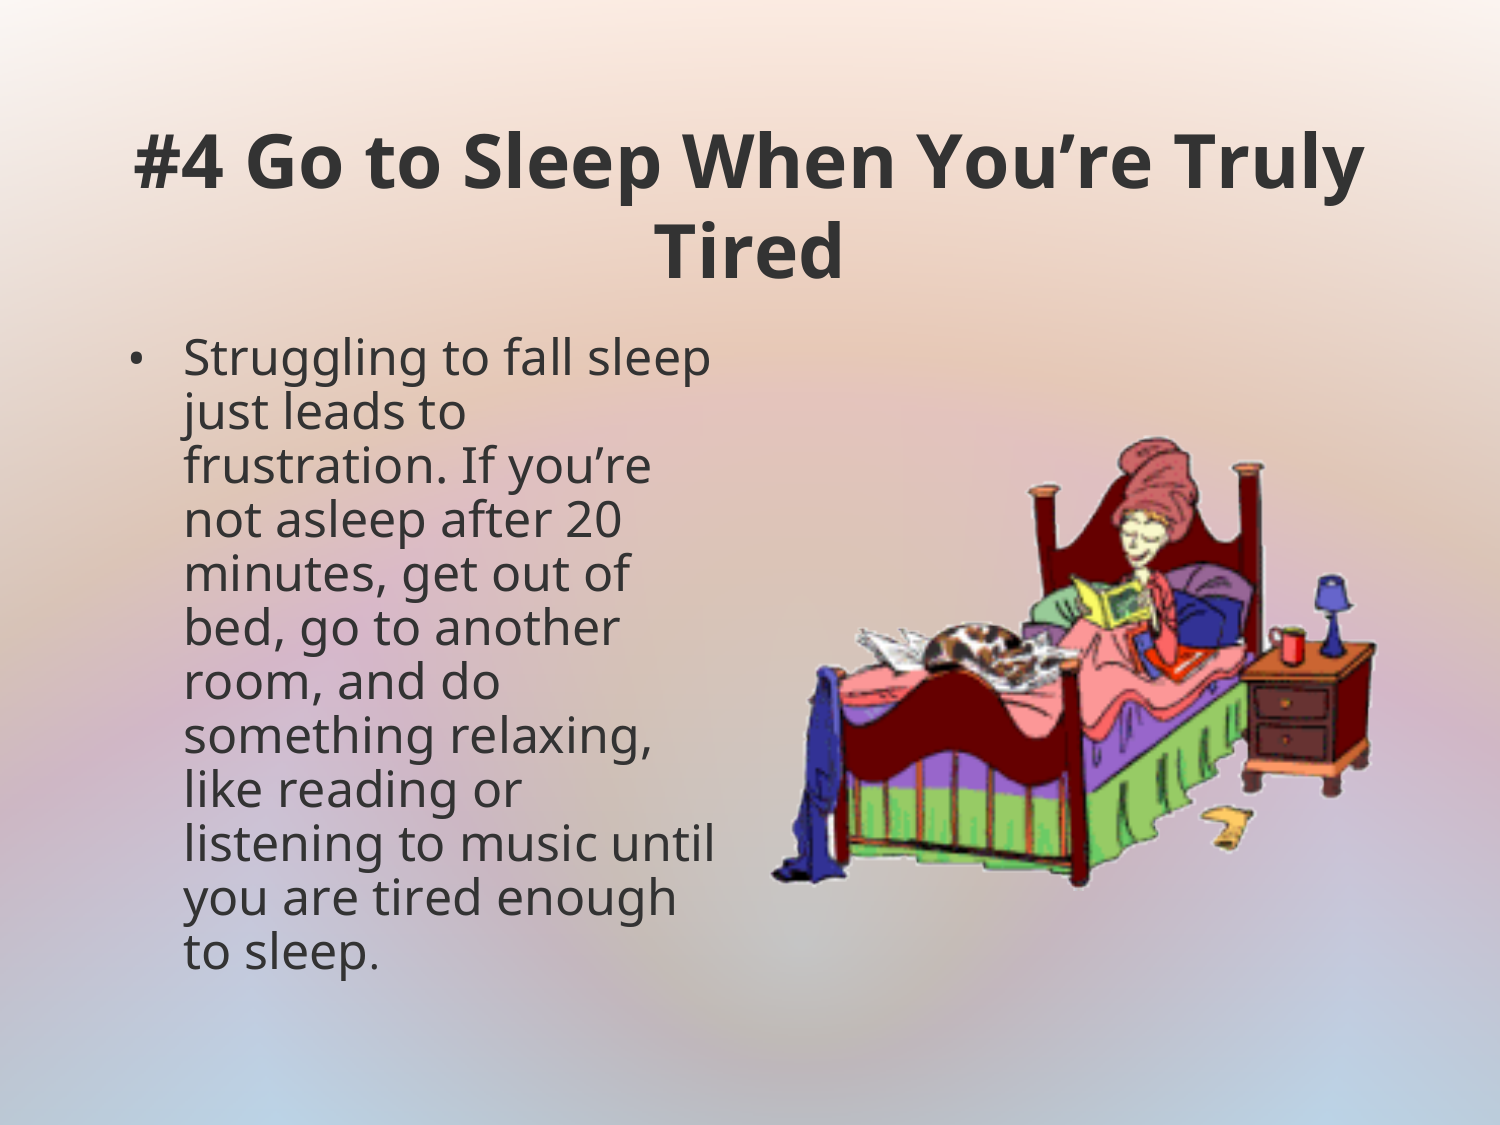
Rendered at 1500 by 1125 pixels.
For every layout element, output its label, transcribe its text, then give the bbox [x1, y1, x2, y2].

list Struggling to fall sleep just leads to frustration. If you’re not asleep after 20 minutes, get out of bed, go to another room, and do something relaxing, like reading or listening to music until you are tired enough to sleep. [112, 324, 738, 1049]
title #4 Go to Sleep When You’re Truly Tired [112, 0, 1388, 392]
picture [0, 0, 1500, 1125]
